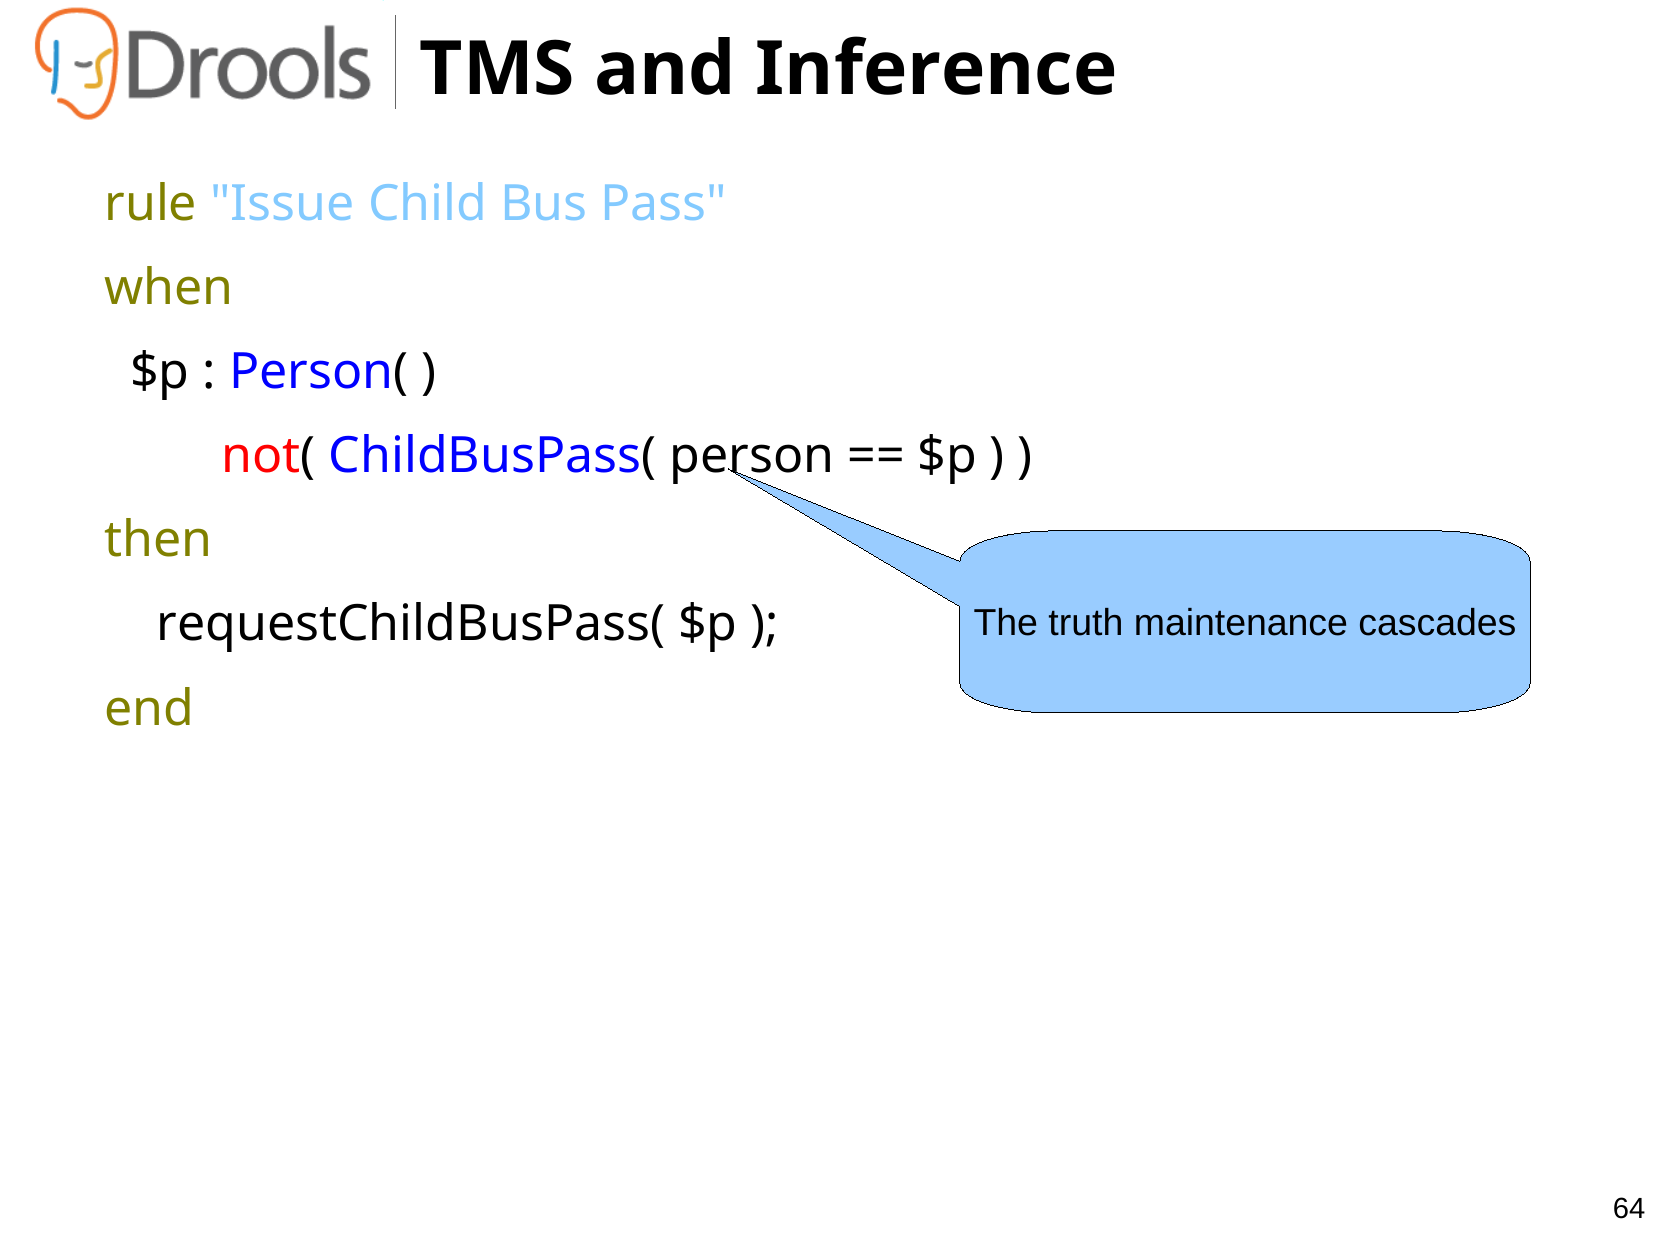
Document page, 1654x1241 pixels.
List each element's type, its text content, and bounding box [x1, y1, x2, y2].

picture [29, 0, 384, 126]
text_box The truth maintenance cascades [728, 468, 1531, 713]
title TMS and Inference [419, 12, 1630, 118]
list rule "Issue Child Bus Pass" when $p : Person( ) not( ChildBusPass( person == $p ) ) then requestChildBusPass( $p ); end [104, 166, 1517, 961]
